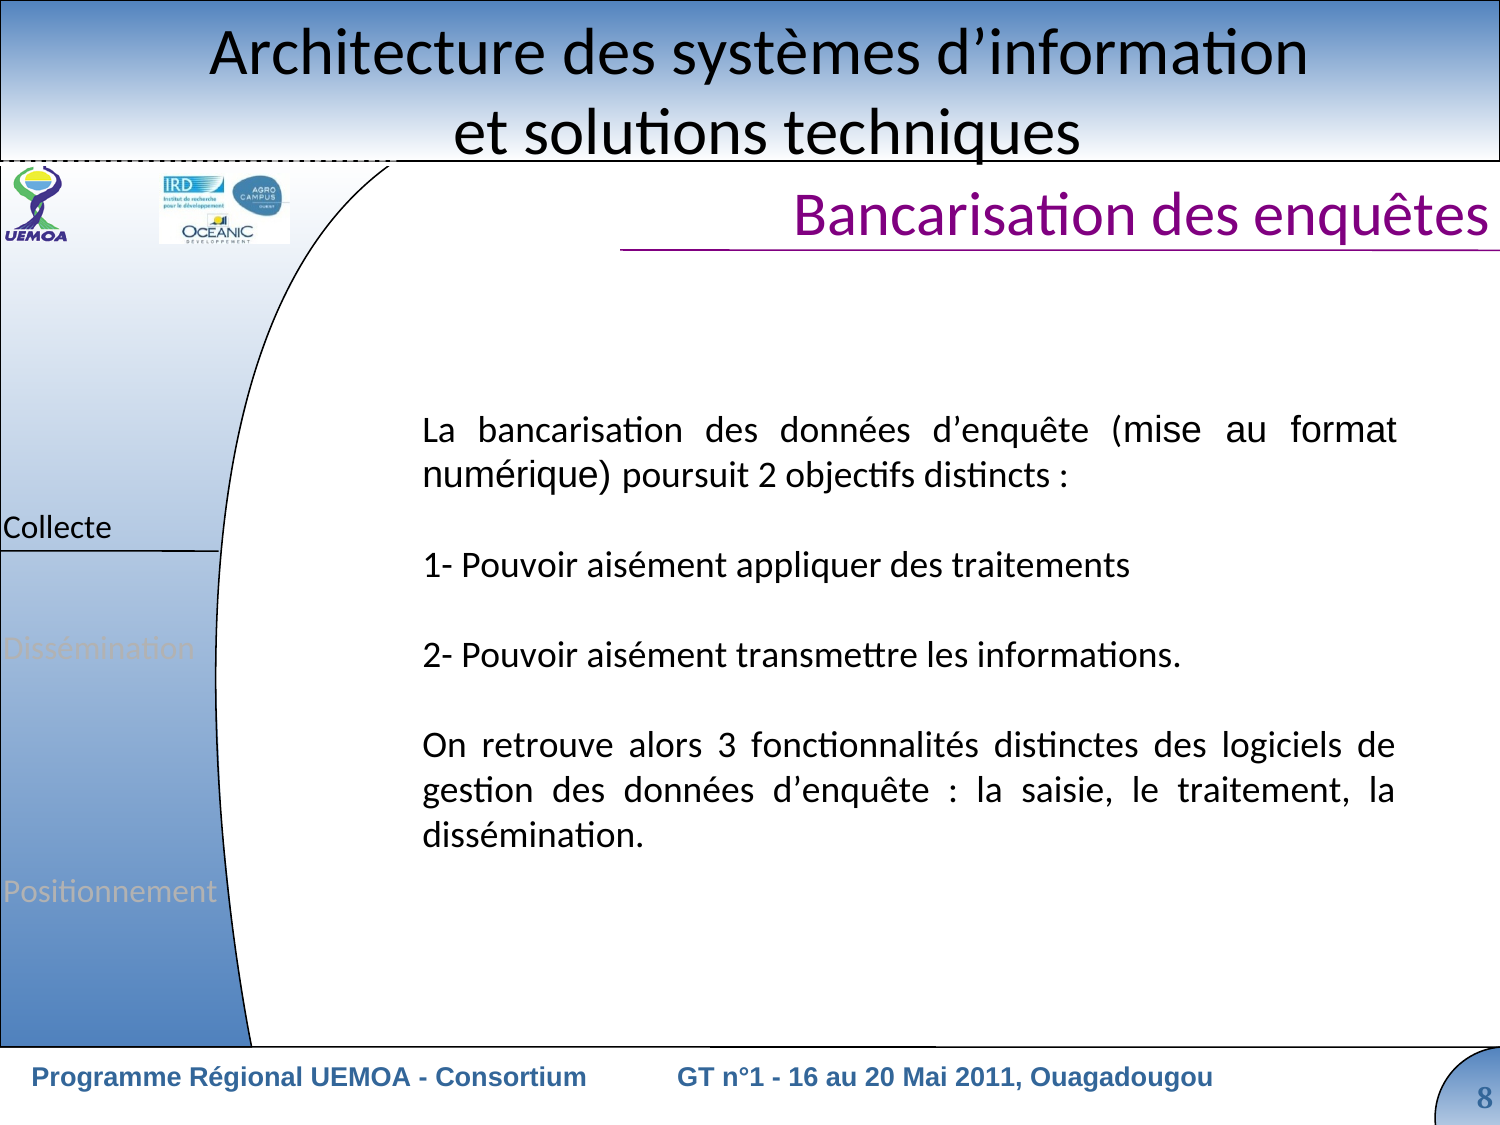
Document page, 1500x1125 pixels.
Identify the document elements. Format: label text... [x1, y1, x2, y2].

picture [0, 166, 73, 244]
text_box Bancarisation des enquêtes [265, 165, 1500, 256]
picture [159, 173, 265, 244]
text_box Collecte Dissémination Positionnement [0, 497, 314, 1039]
text_box Architecture des systèmes d’information et solutions techniques [53, 0, 1483, 161]
text_box La bancarisation des données d’enquête (mise au format numérique) poursuit 2 objectifs distincts : 1- Pouvoir aisément appliquer des traitements 2- Pouvoir aisément transmettre les informations. On retrouve alors 3 fonctionnalités distinctes des logiciels de gestion des données d’enquête : la saisie, le traitement, la dissémination. [407, 397, 1412, 908]
